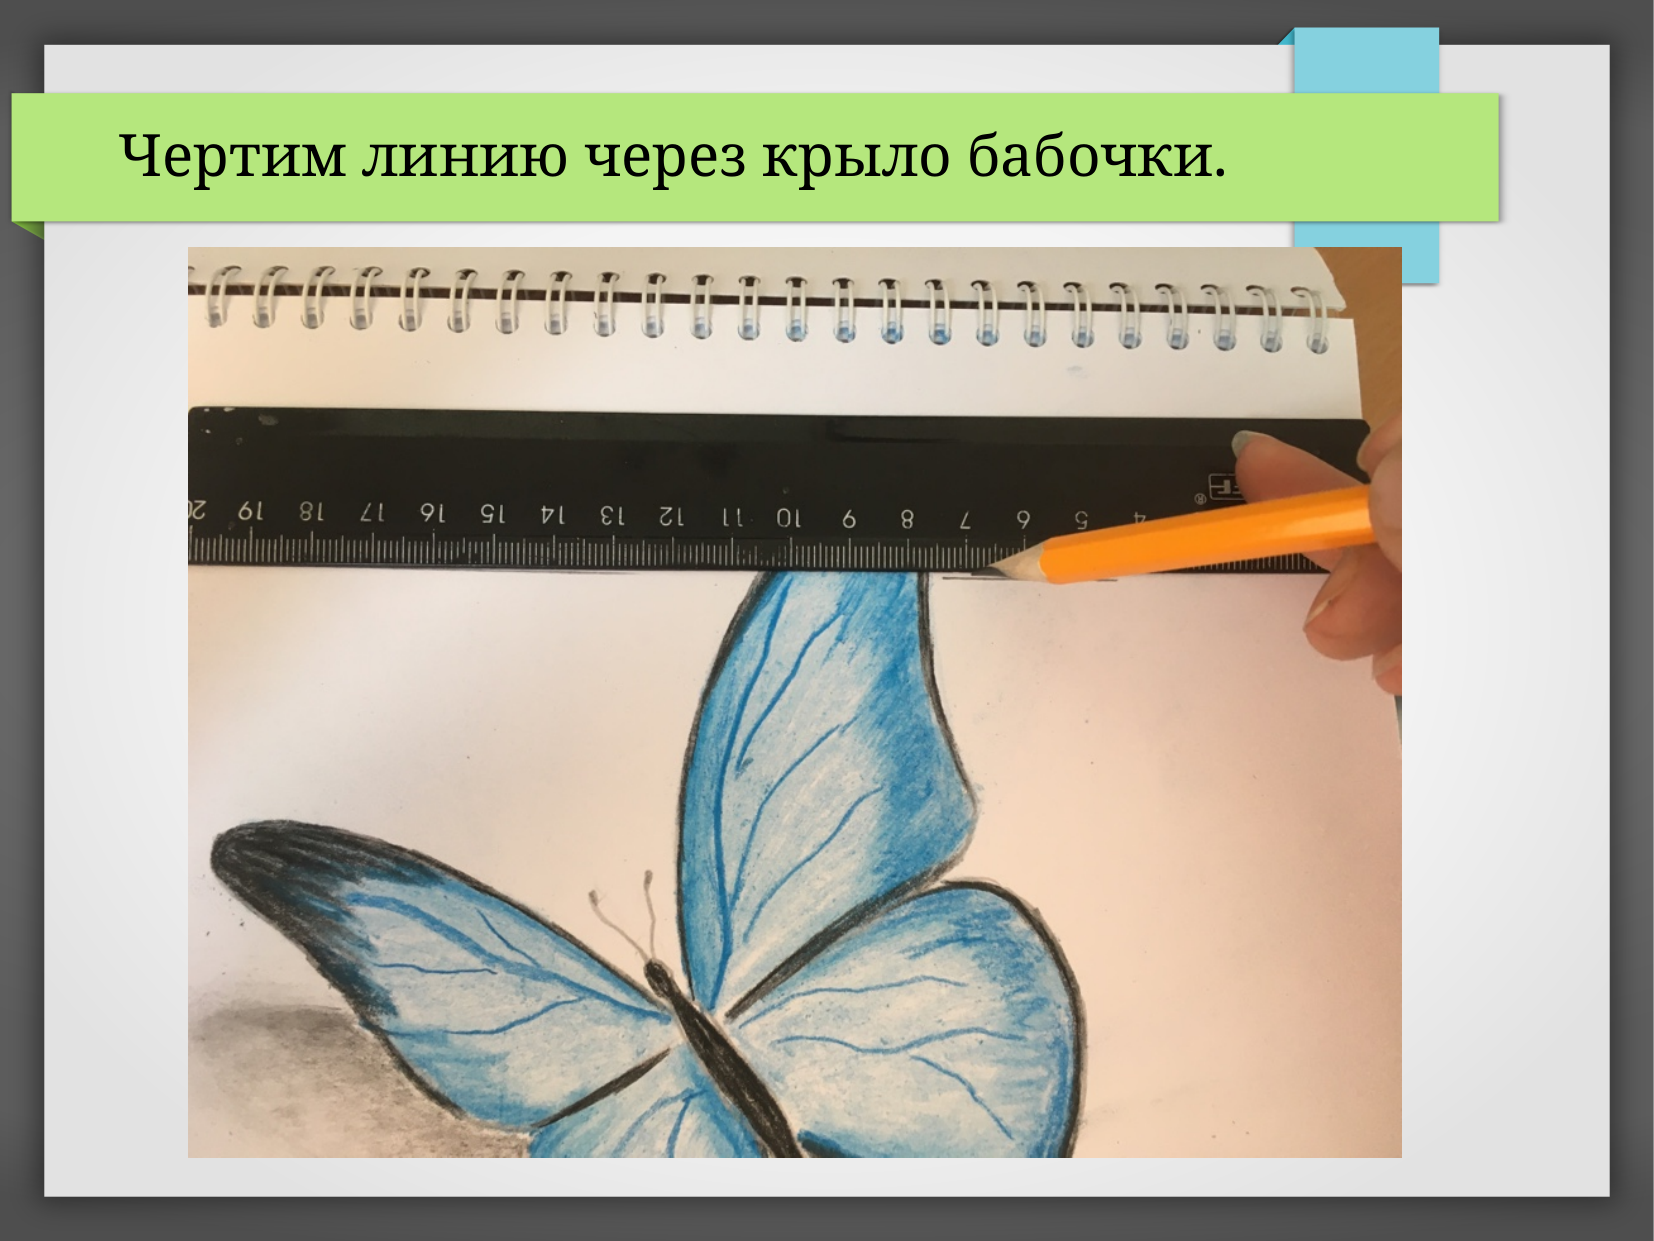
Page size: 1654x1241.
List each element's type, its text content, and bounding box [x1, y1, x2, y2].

title Чертим линию через крыло бабочки. [82, 94, 1264, 213]
picture [0, 0, 1654, 1241]
